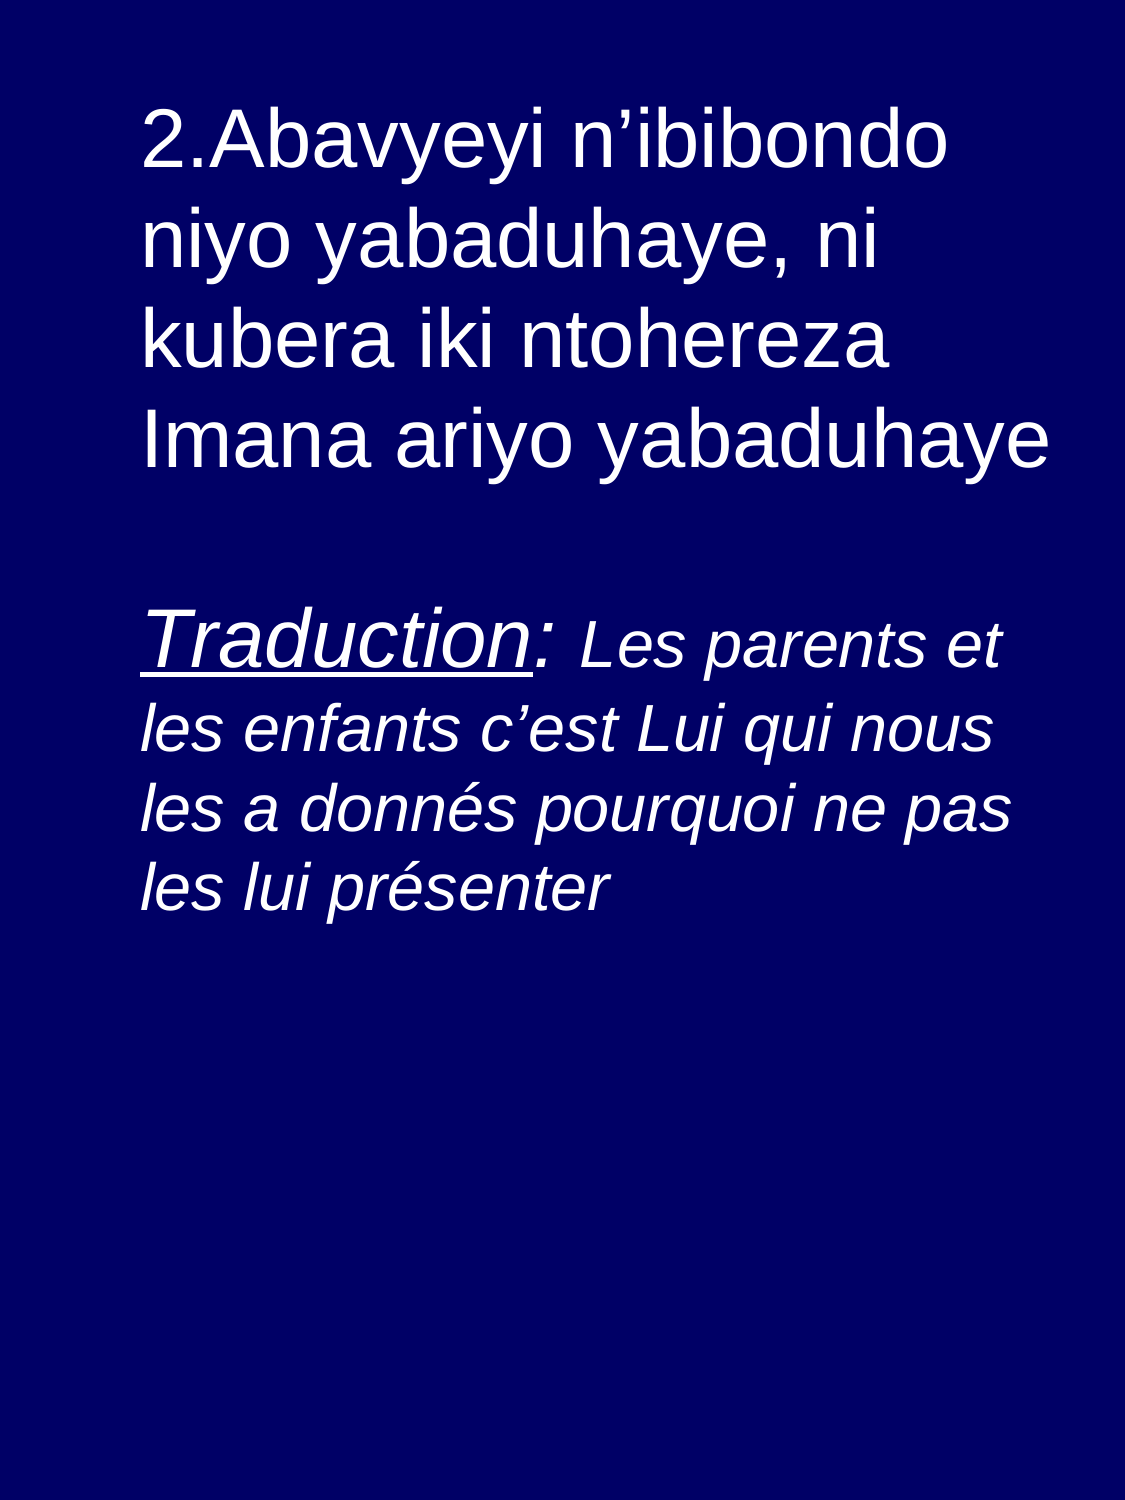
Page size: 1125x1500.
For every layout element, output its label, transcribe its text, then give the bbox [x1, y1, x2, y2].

text_box 2.Abavyeyi n’ibibondo niyo yabaduhaye, ni kubera iki ntohereza Imana ariyo yabaduhaye Traduction: Les parents et les enfants c’est Lui qui nous les a donnés pourquoi ne pas les lui présenter [125, 76, 1071, 933]
